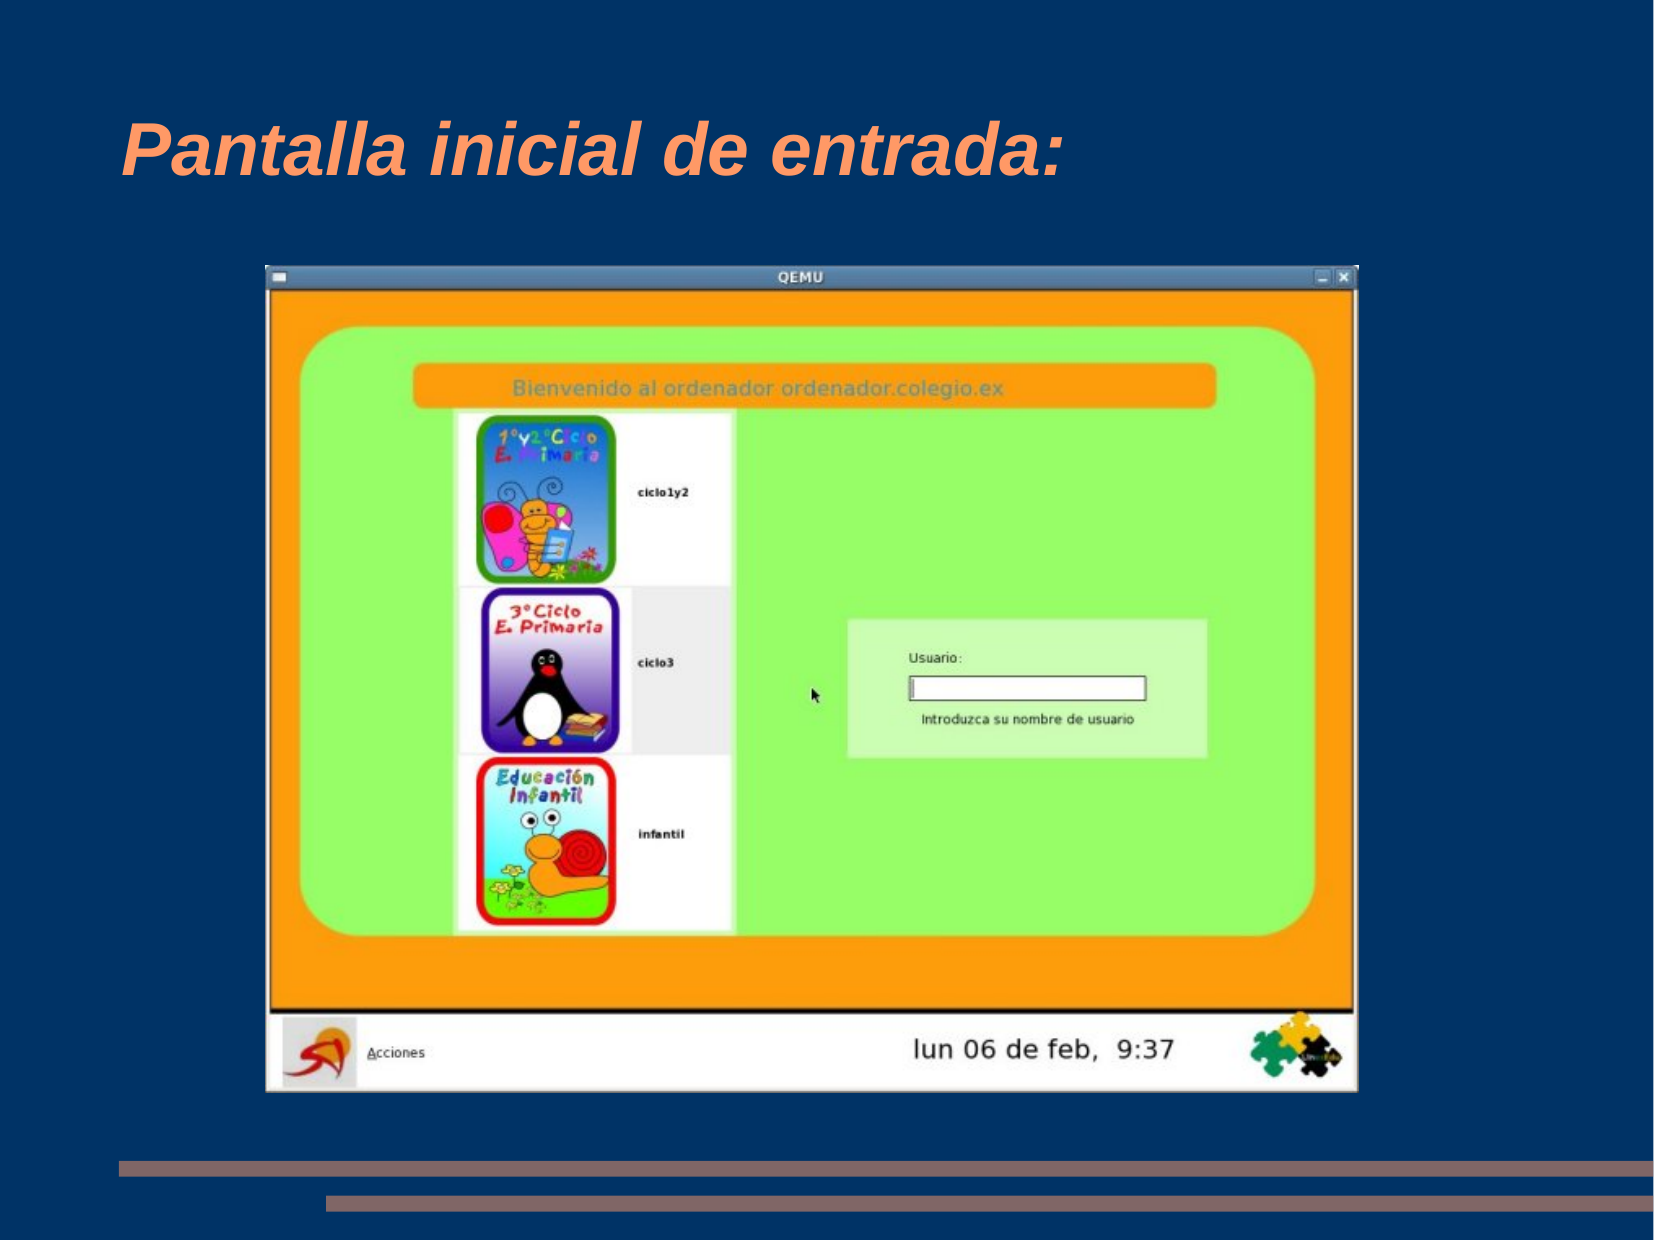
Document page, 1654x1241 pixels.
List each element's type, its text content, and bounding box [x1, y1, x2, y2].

title Pantalla inicial de entrada: [121, 46, 1534, 254]
picture [265, 265, 1359, 1093]
